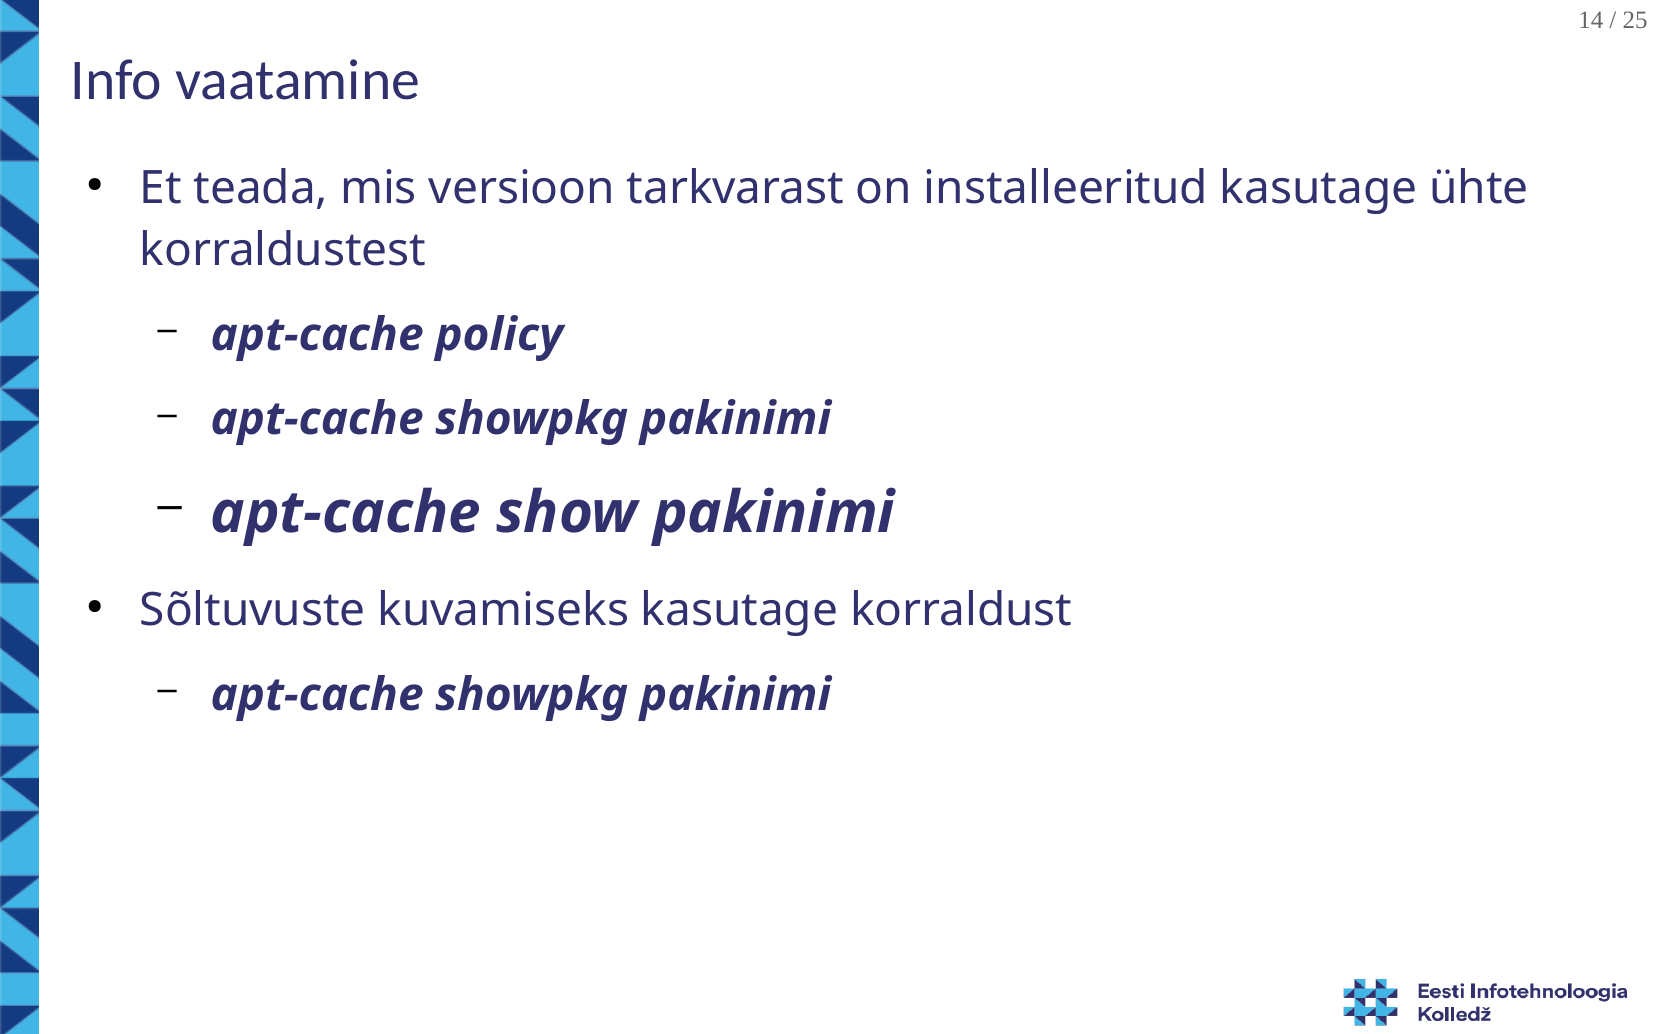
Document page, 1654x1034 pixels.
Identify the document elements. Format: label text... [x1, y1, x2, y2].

list Et teada, mis versioon tarkvarast on installeeritud kasutage ühte korraldustest apt-cache policy apt-cache showpkg pakinimi apt-cache show pakinimi Sõltuvuste kuvamiseks kasutage korraldust apt-cache showpkg pakinimi [68, 153, 1630, 957]
title Info vaatamine [70, 41, 1630, 130]
